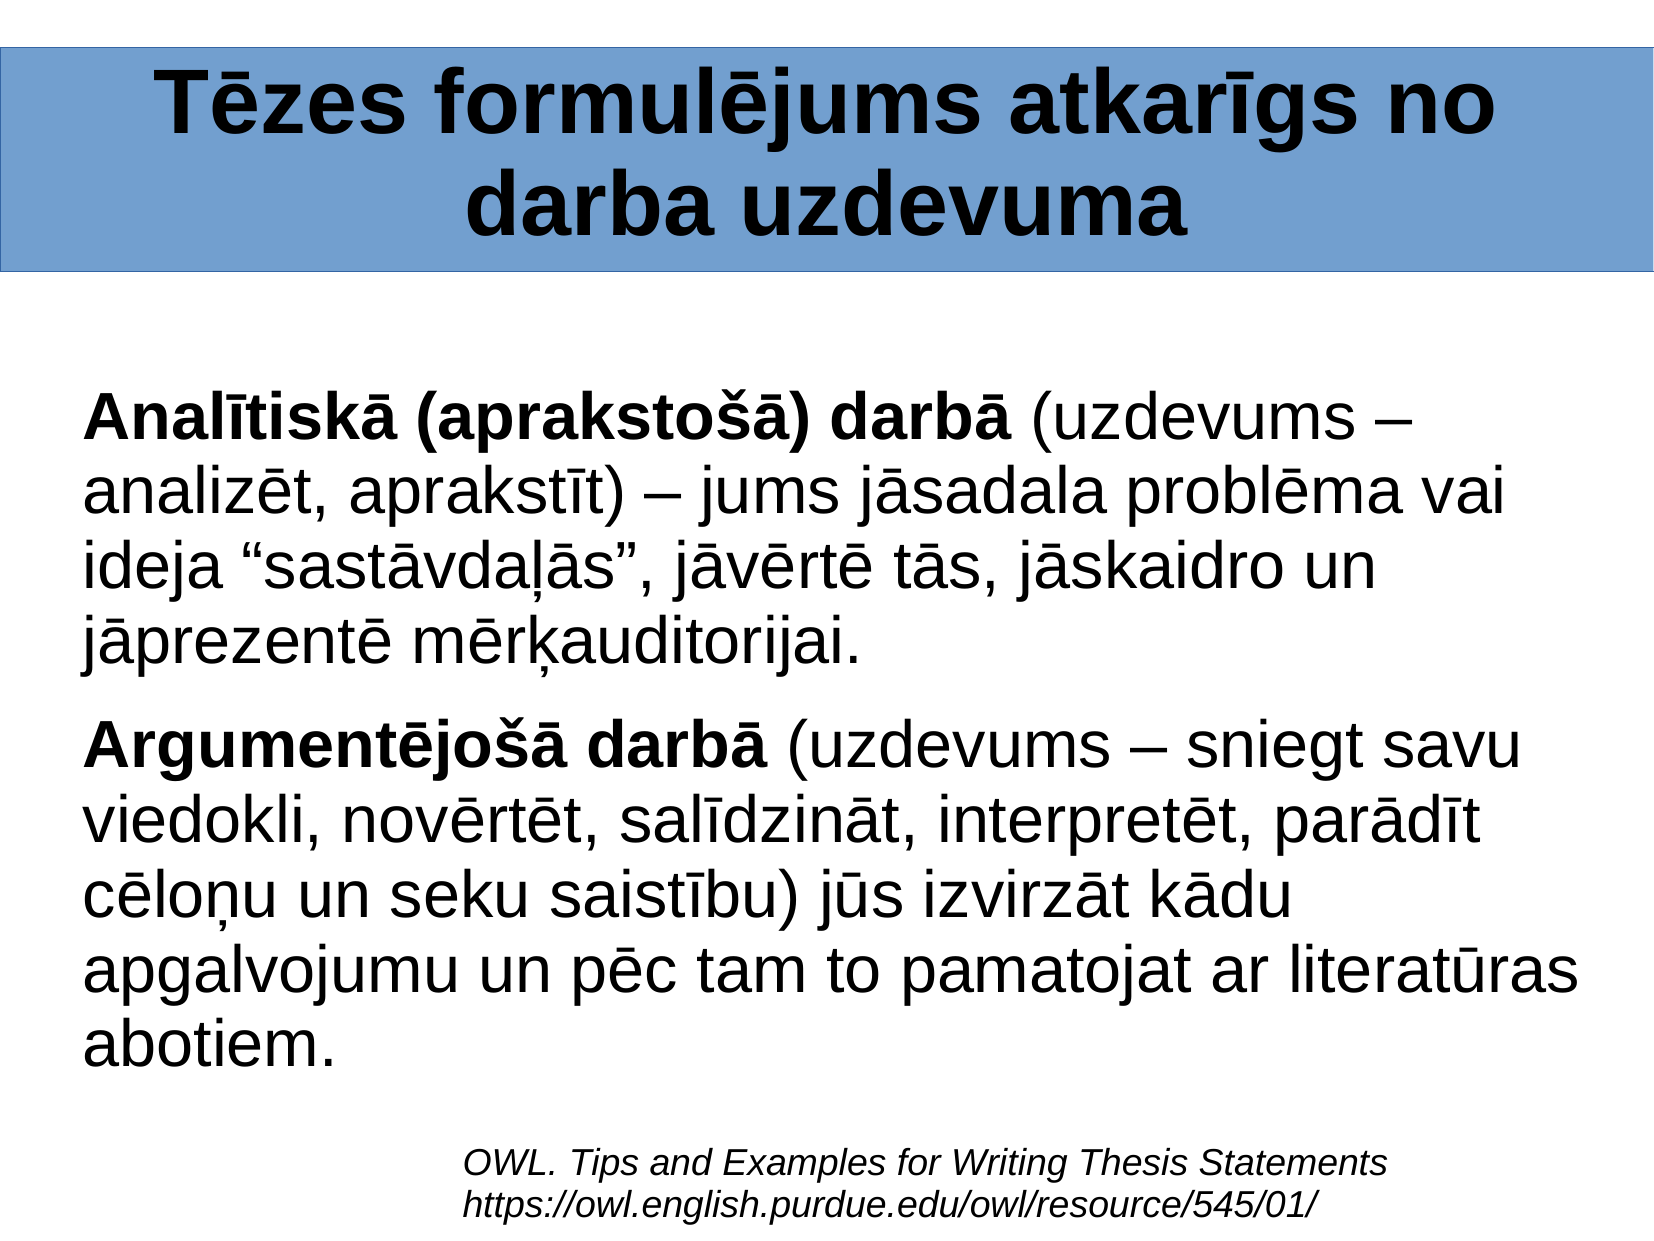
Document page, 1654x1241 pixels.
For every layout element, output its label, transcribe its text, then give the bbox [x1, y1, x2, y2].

text_box OWL. Tips and Examples for Writing Thesis Statements https://owl.english.purdue.edu/owl/resource/545/01/ [447, 1133, 1404, 1233]
text_box [0, 47, 1654, 272]
title Tēzes formulējums atkarīgs no darba uzdevuma [82, 49, 1571, 257]
list Analītiskā (aprakstošā) darbā (uzdevums – analizēt, aprakstīt) – jums jāsadala problēma vai ideja “sastāvdaļās”, jāvērtē tās, jāskaidro un jāprezentē mērķauditorijai. Argumentējošā darbā (uzdevums – sniegt savu viedokli, novērtēt, salīdzināt, interpretēt, parādīt cēloņu un seku saistību) jūs izvirzāt kādu apgalvojumu un pēc tam to pamatojat ar literatūras abotiem. [82, 378, 1619, 1099]
